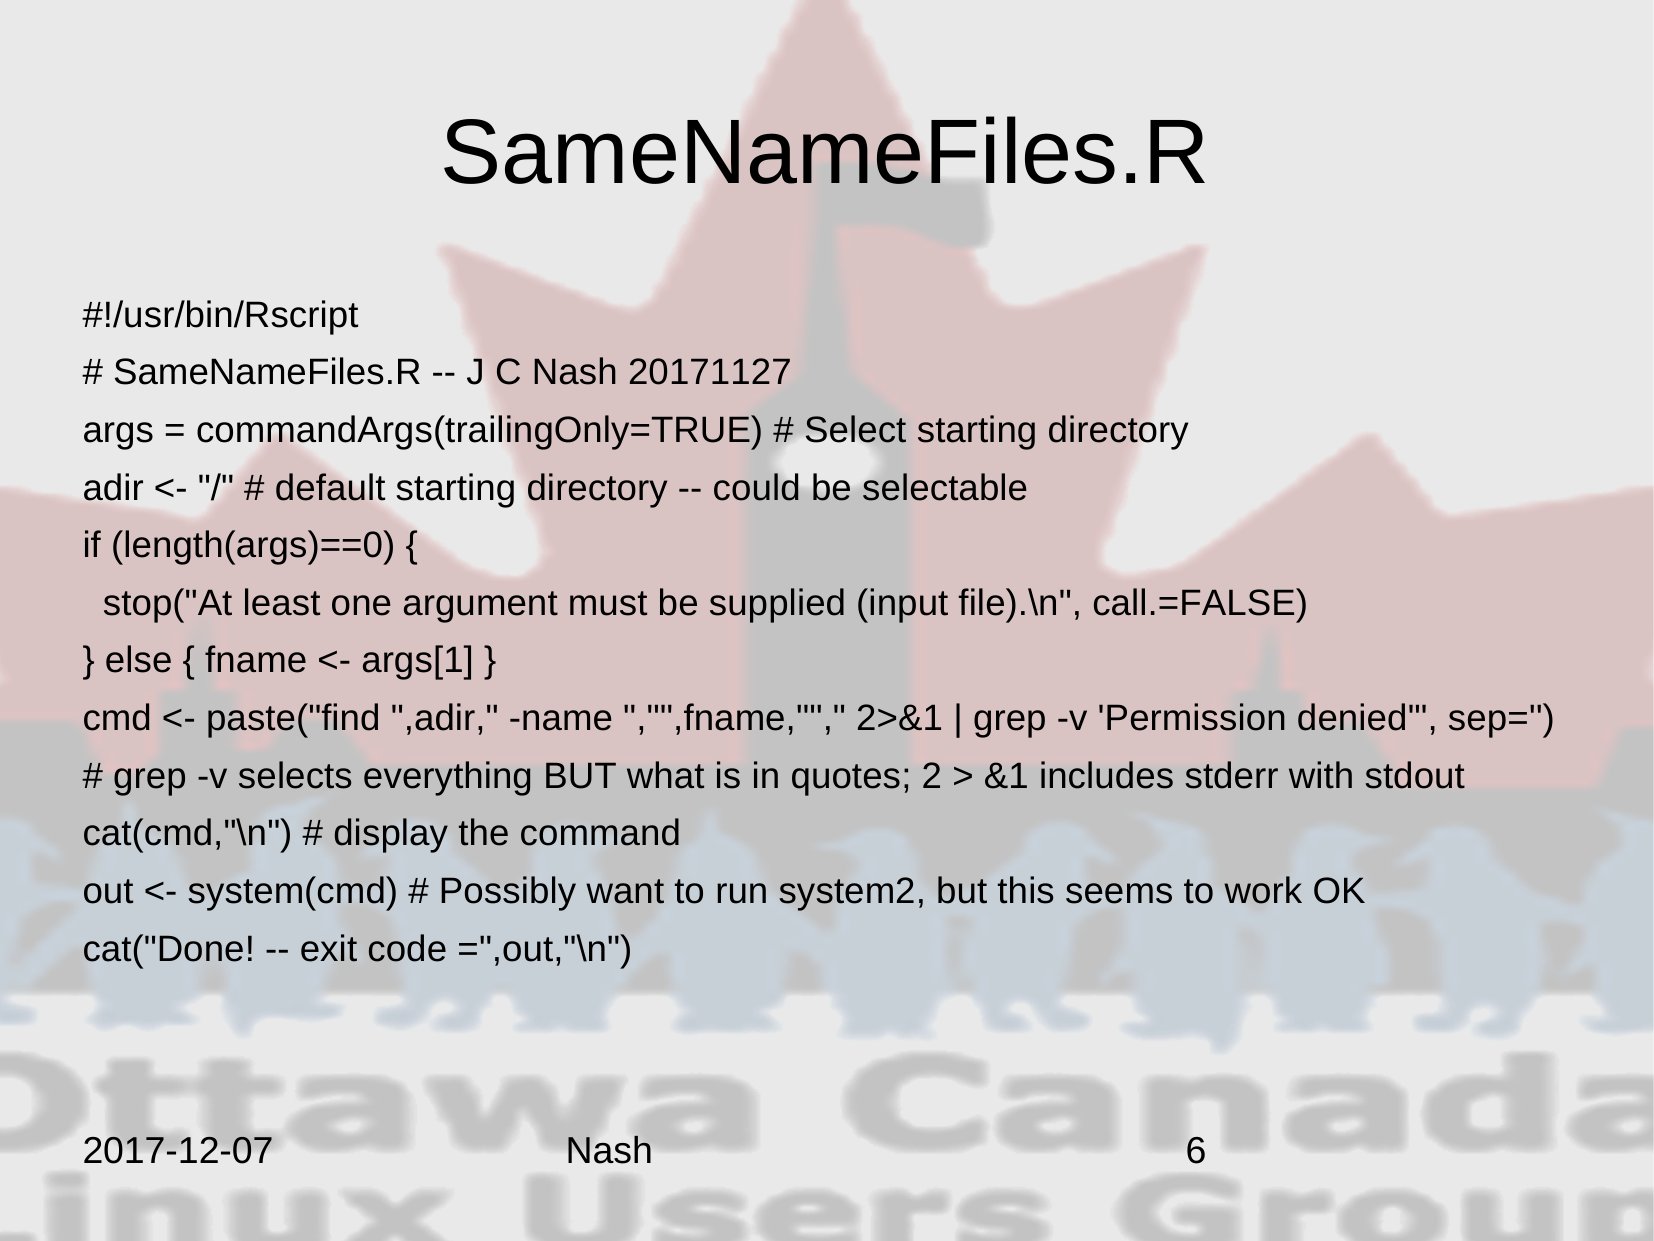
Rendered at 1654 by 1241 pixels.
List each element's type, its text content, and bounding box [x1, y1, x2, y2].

picture [0, 0, 1654, 1241]
title SameNameFiles.R [82, 49, 1570, 256]
list #!/usr/bin/Rscript # SameNameFiles.R -- J C Nash 20171127 args = commandArgs(trailingOnly=TRUE) # Select starting directory adir <- "/" # default starting directory -- could be selectable if (length(args)==0) { stop("At least one argument must be supplied (input file).\n", call.=FALSE) } else { fname <- args[1] } cmd <- paste("find ",adir," -name ",'"',fname,'"'," 2>&1 | grep -v 'Permission denied'", sep='') # grep -v selects everything BUT what is in quotes; 2 > &1 includes stderr with stdout cat(cmd,"\n") # display the command out <- system(cmd) # Possibly want to run system2, but this seems to work OK cat("Done! -- exit code =",out,"\n") [82, 290, 1570, 1009]
